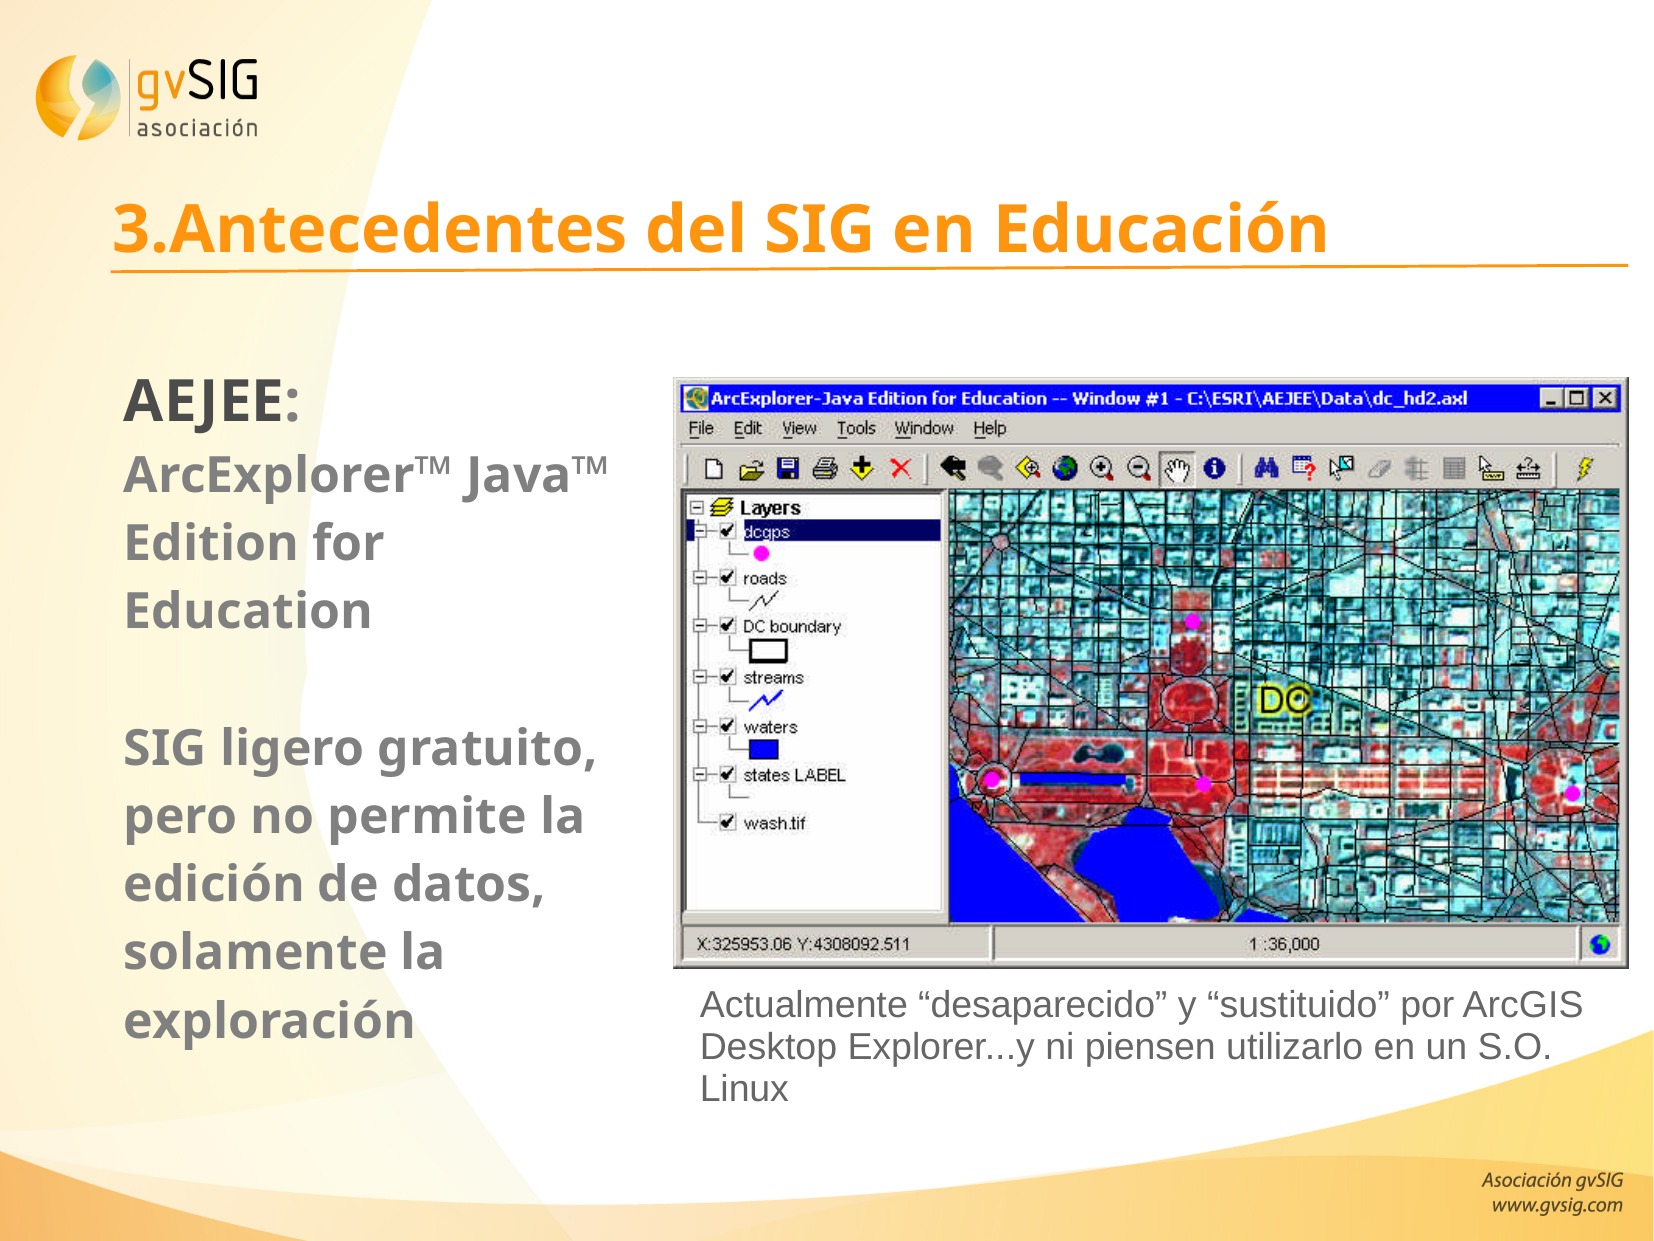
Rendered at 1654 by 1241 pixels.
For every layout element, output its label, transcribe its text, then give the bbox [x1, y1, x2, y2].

title 3.Antecedentes del SIG en Educación [112, 177, 1630, 276]
picture [0, 0, 1654, 1241]
text_box Actualmente “desaparecido” y “sustituido” por ArcGIS Desktop Explorer...y ni piensen utilizarlo en un S.O. Linux [685, 976, 1619, 1117]
title AEJEE: ArcExplorer™ Java™ Edition for Education SIG ligero gratuito, pero no permite la edición de datos, solamente la exploración [124, 379, 615, 1033]
